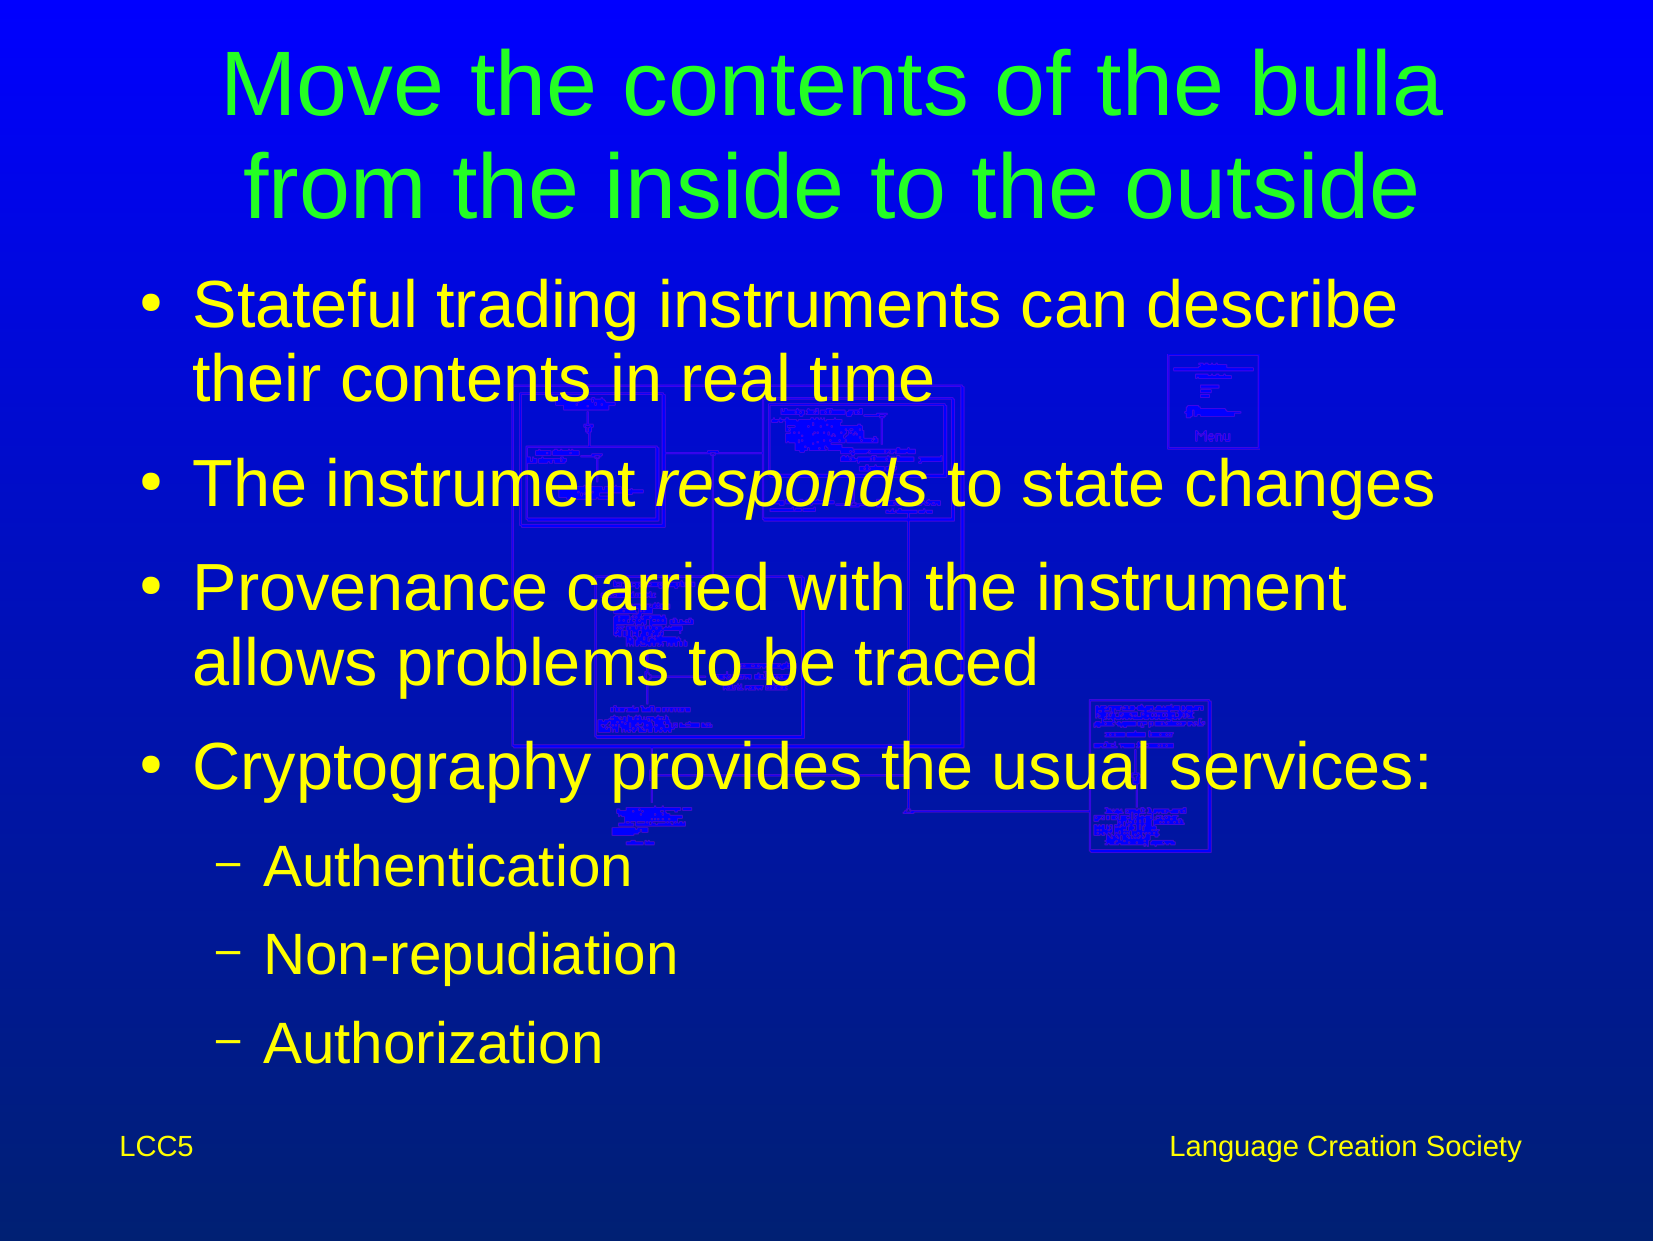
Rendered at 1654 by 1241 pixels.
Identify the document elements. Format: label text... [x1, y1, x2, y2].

title Move the contents of the bulla from the inside to the outside [126, 31, 1539, 239]
list Stateful trading instruments can describe their contents in real time The instrument responds to state changes Provenance carried with the instrument allows problems to be traced Cryptography provides the usual services: Authentication Non-repudiation Authorization [121, 266, 1534, 1121]
